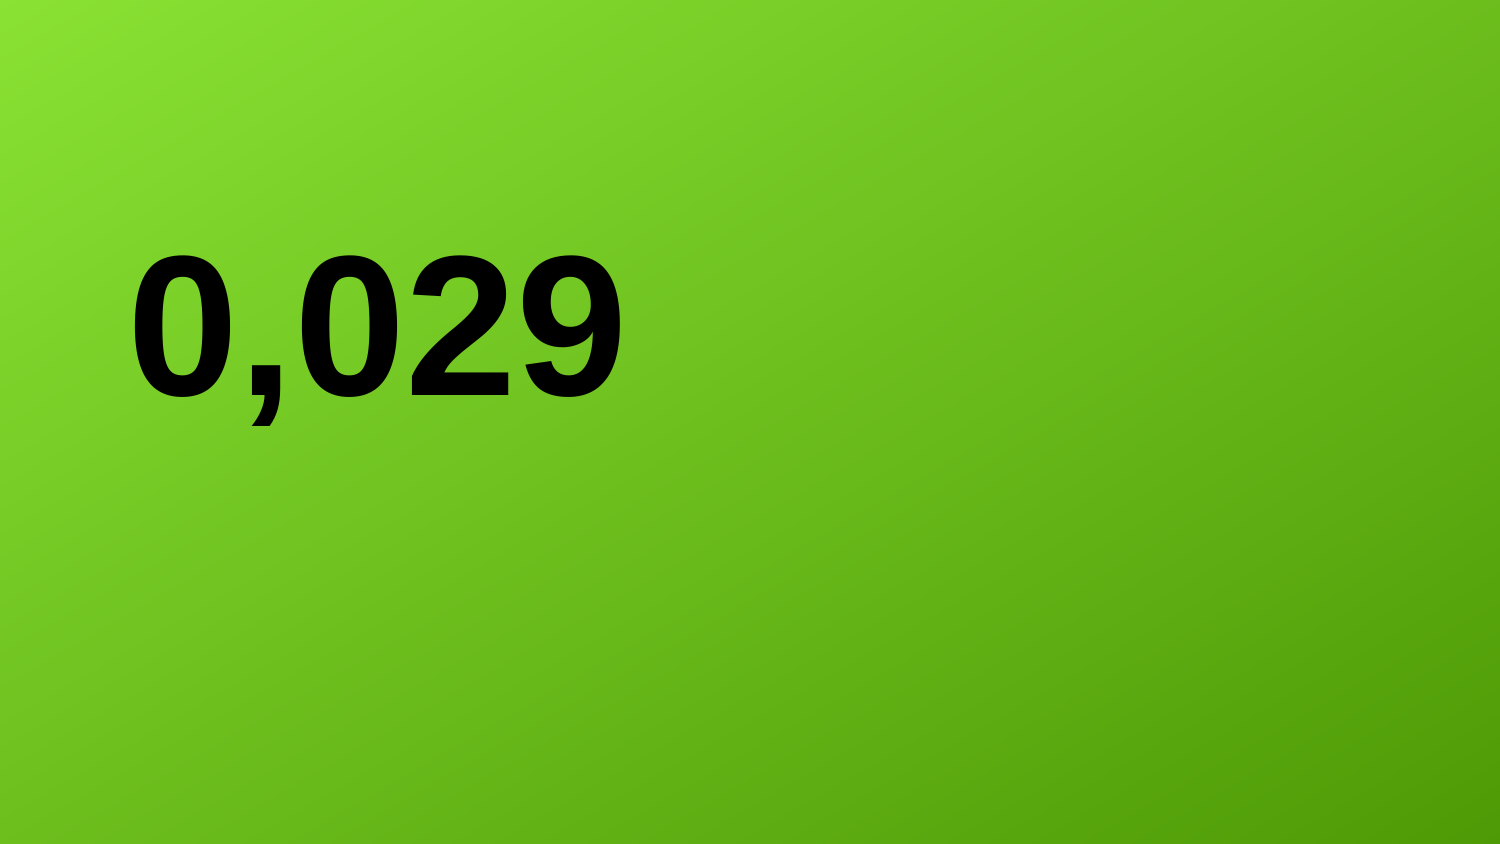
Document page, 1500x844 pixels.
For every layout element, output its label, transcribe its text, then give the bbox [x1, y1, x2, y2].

title 0,029 [112, 259, 1388, 450]
